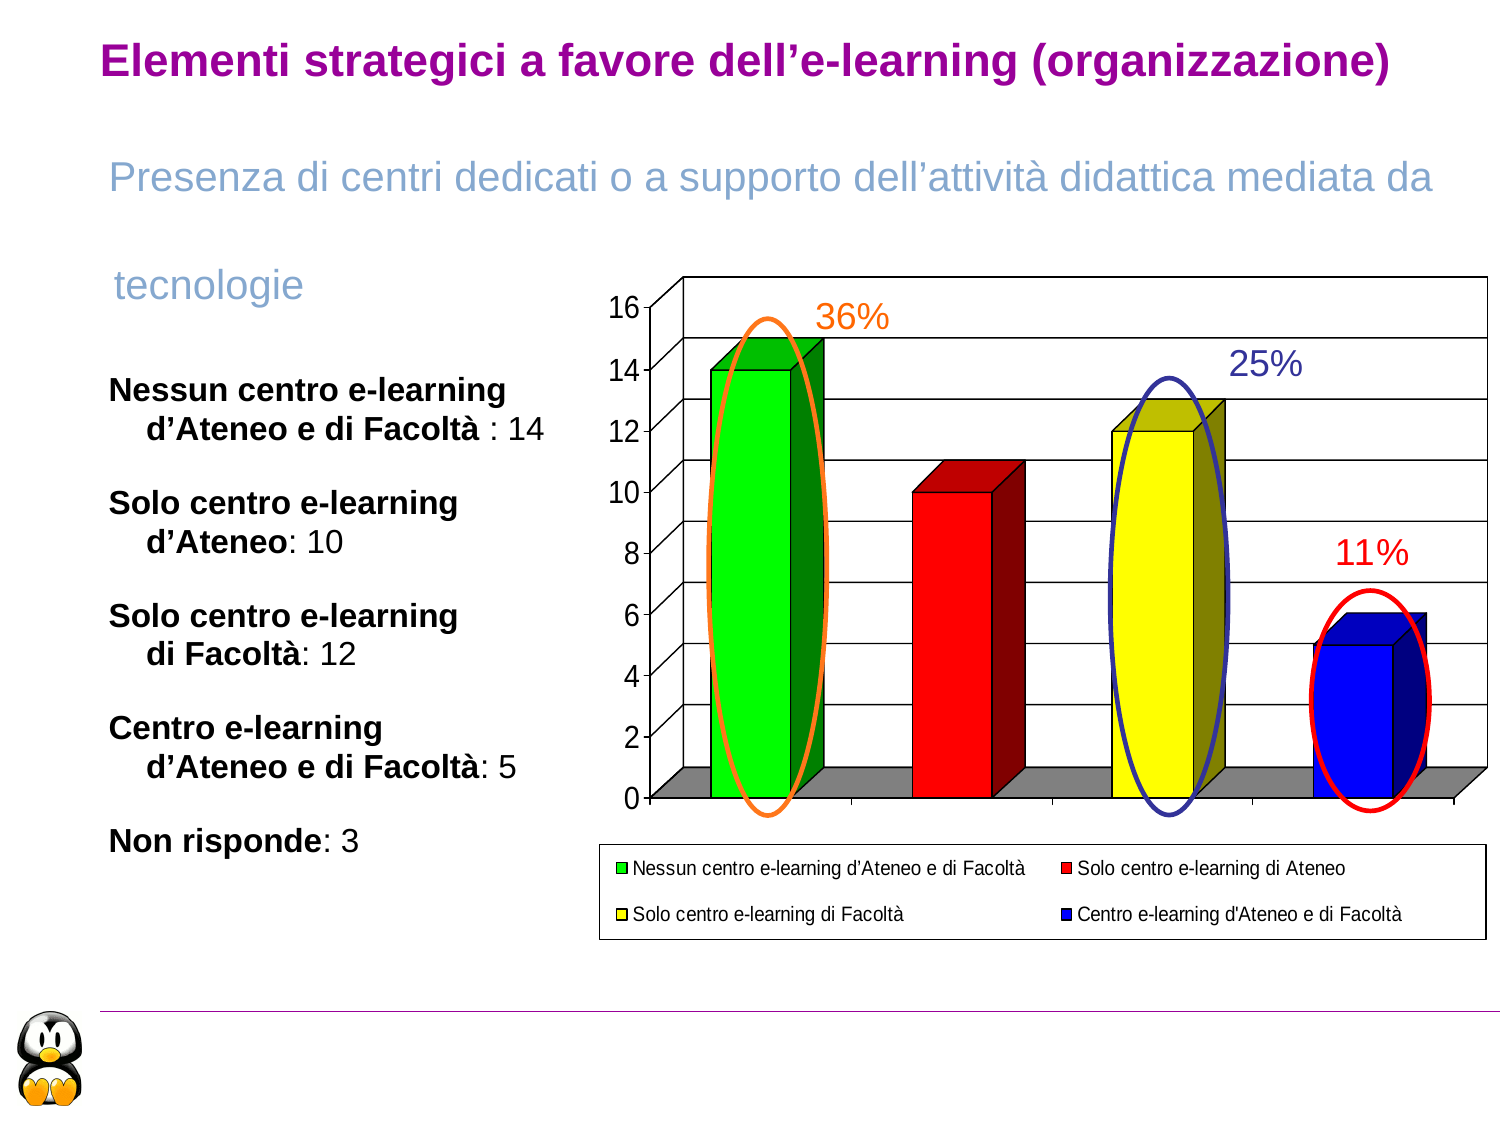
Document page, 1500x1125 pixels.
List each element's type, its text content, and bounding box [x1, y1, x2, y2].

chart [590, 267, 1500, 953]
text_box Presenza di centri dedicati o a supporto dell’attività didattica mediata da tecnologie Nessun centro e-learning d’Ateneo e di Facoltà : 14 Solo centro e-learning d’Ateneo: 10 Solo centro e-learning di Facoltà: 12 Centro e-learning d’Ateneo e di Facoltà: 5 Non risponde: 3 [0, 151, 1471, 610]
title Elementi strategici a favore dell’e-learning (organizzazione) [99, 35, 1500, 149]
text_box 36% [815, 295, 891, 338]
text_box 25% [1228, 342, 1304, 385]
text_box 11% [1334, 531, 1410, 574]
picture [17, 1011, 82, 1106]
